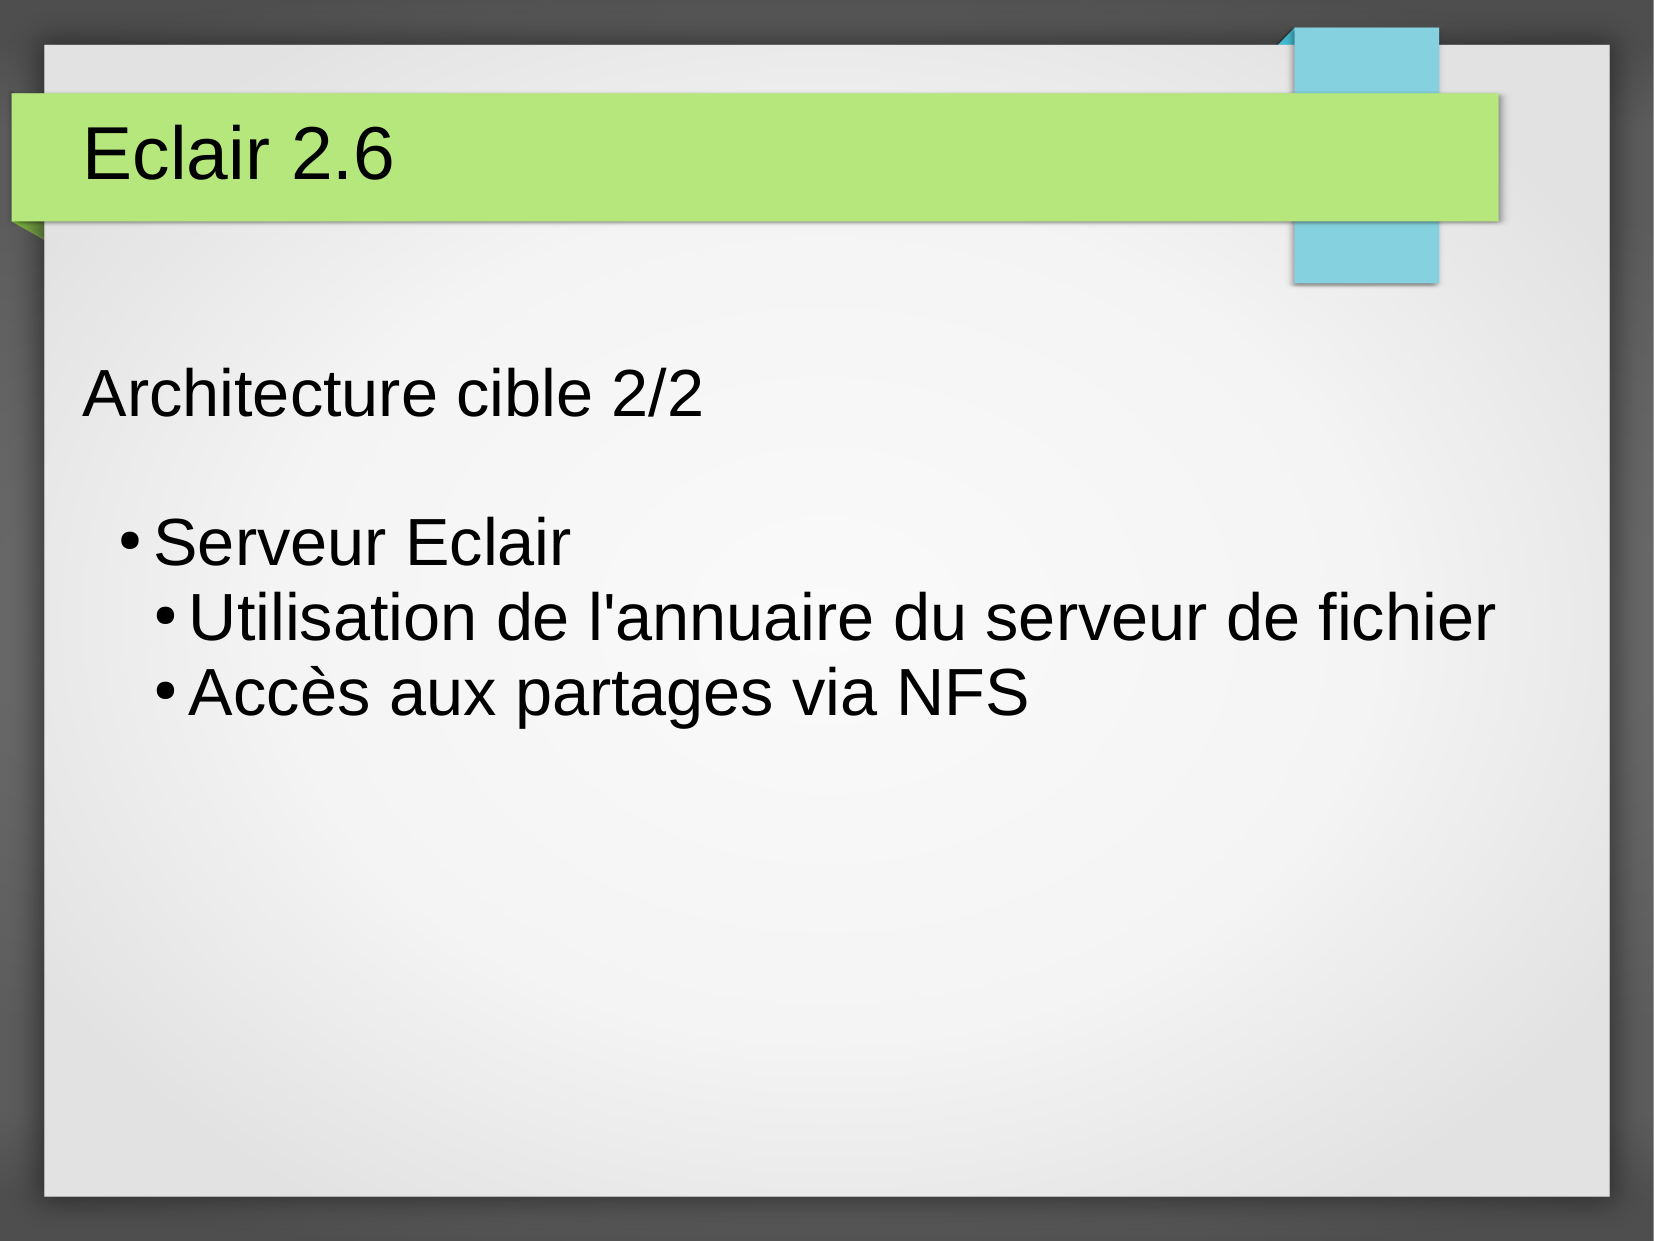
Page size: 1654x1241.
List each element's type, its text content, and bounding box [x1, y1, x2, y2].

text_box [82, 295, 1571, 1015]
title Eclair 2.6 [82, 94, 1264, 213]
picture [0, 0, 1654, 1241]
